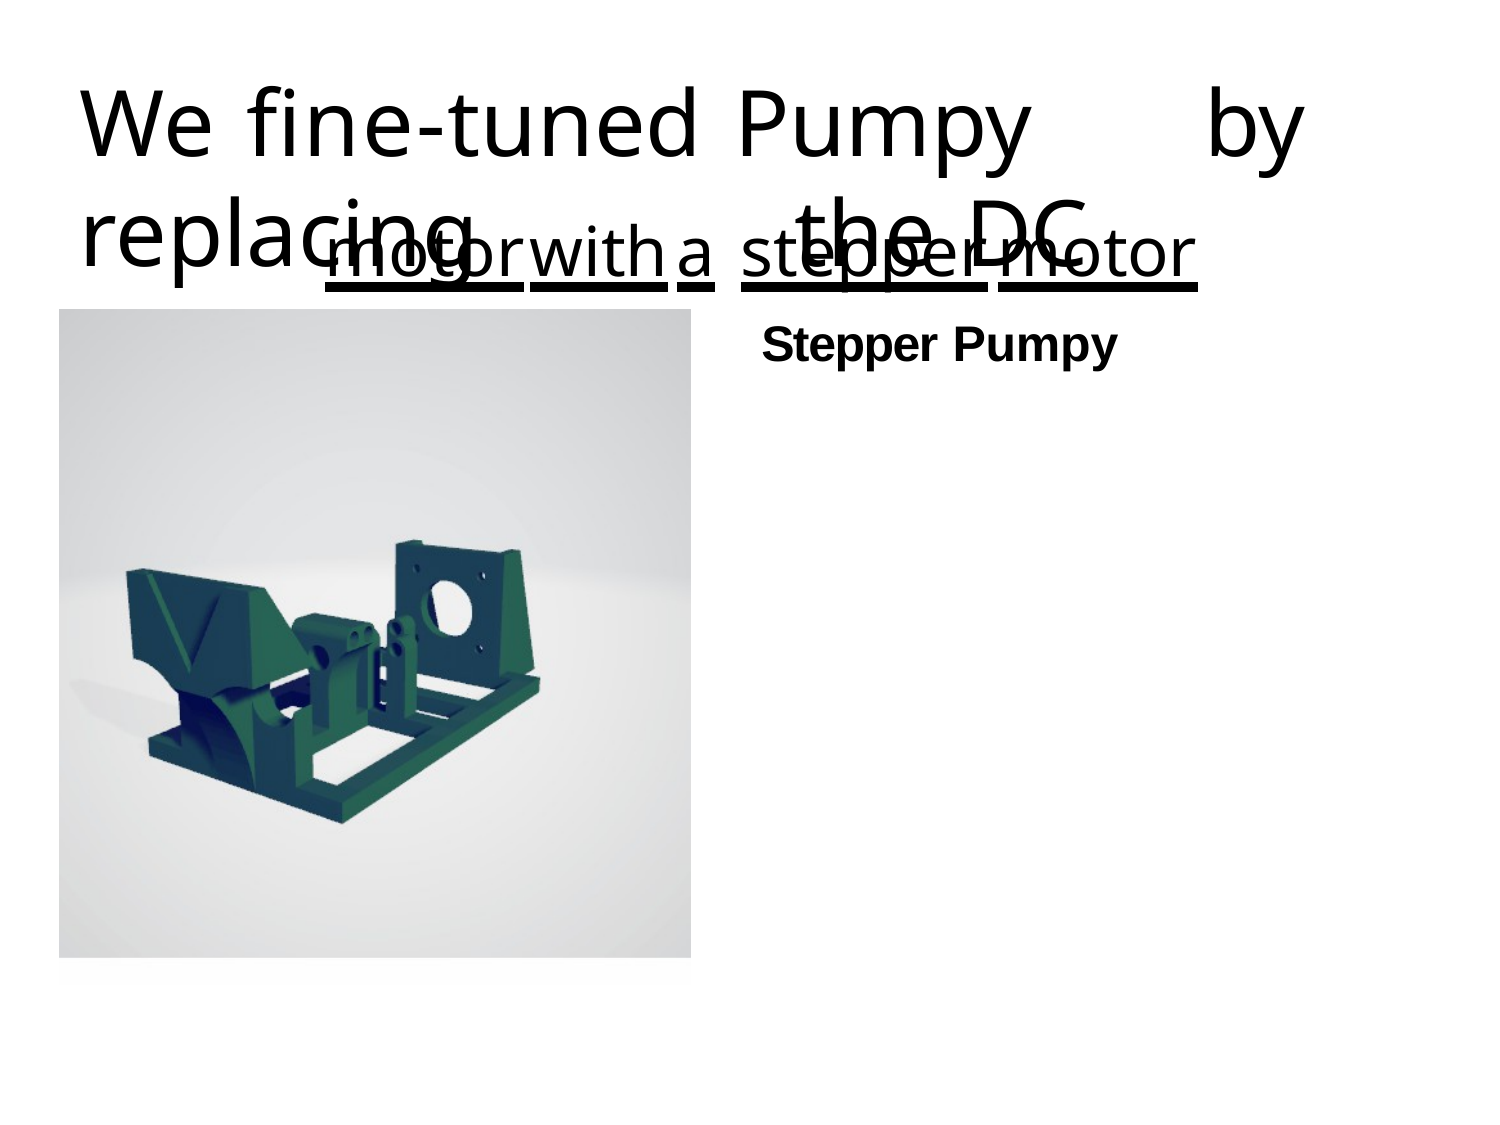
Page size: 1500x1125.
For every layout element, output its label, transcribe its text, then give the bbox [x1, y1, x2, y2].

picture [59, 309, 691, 985]
text_box motor with a stepper motor Stepper Pumpy Precise rotational control by stepper motor turning in fractional additions Disadvantages: Resonance effect at low speeds Decreasing torque with increasing speeds 15 [0, 178, 1500, 973]
title We fine-tuned Pumpy by replacing the DC [78, 6, 1422, 178]
